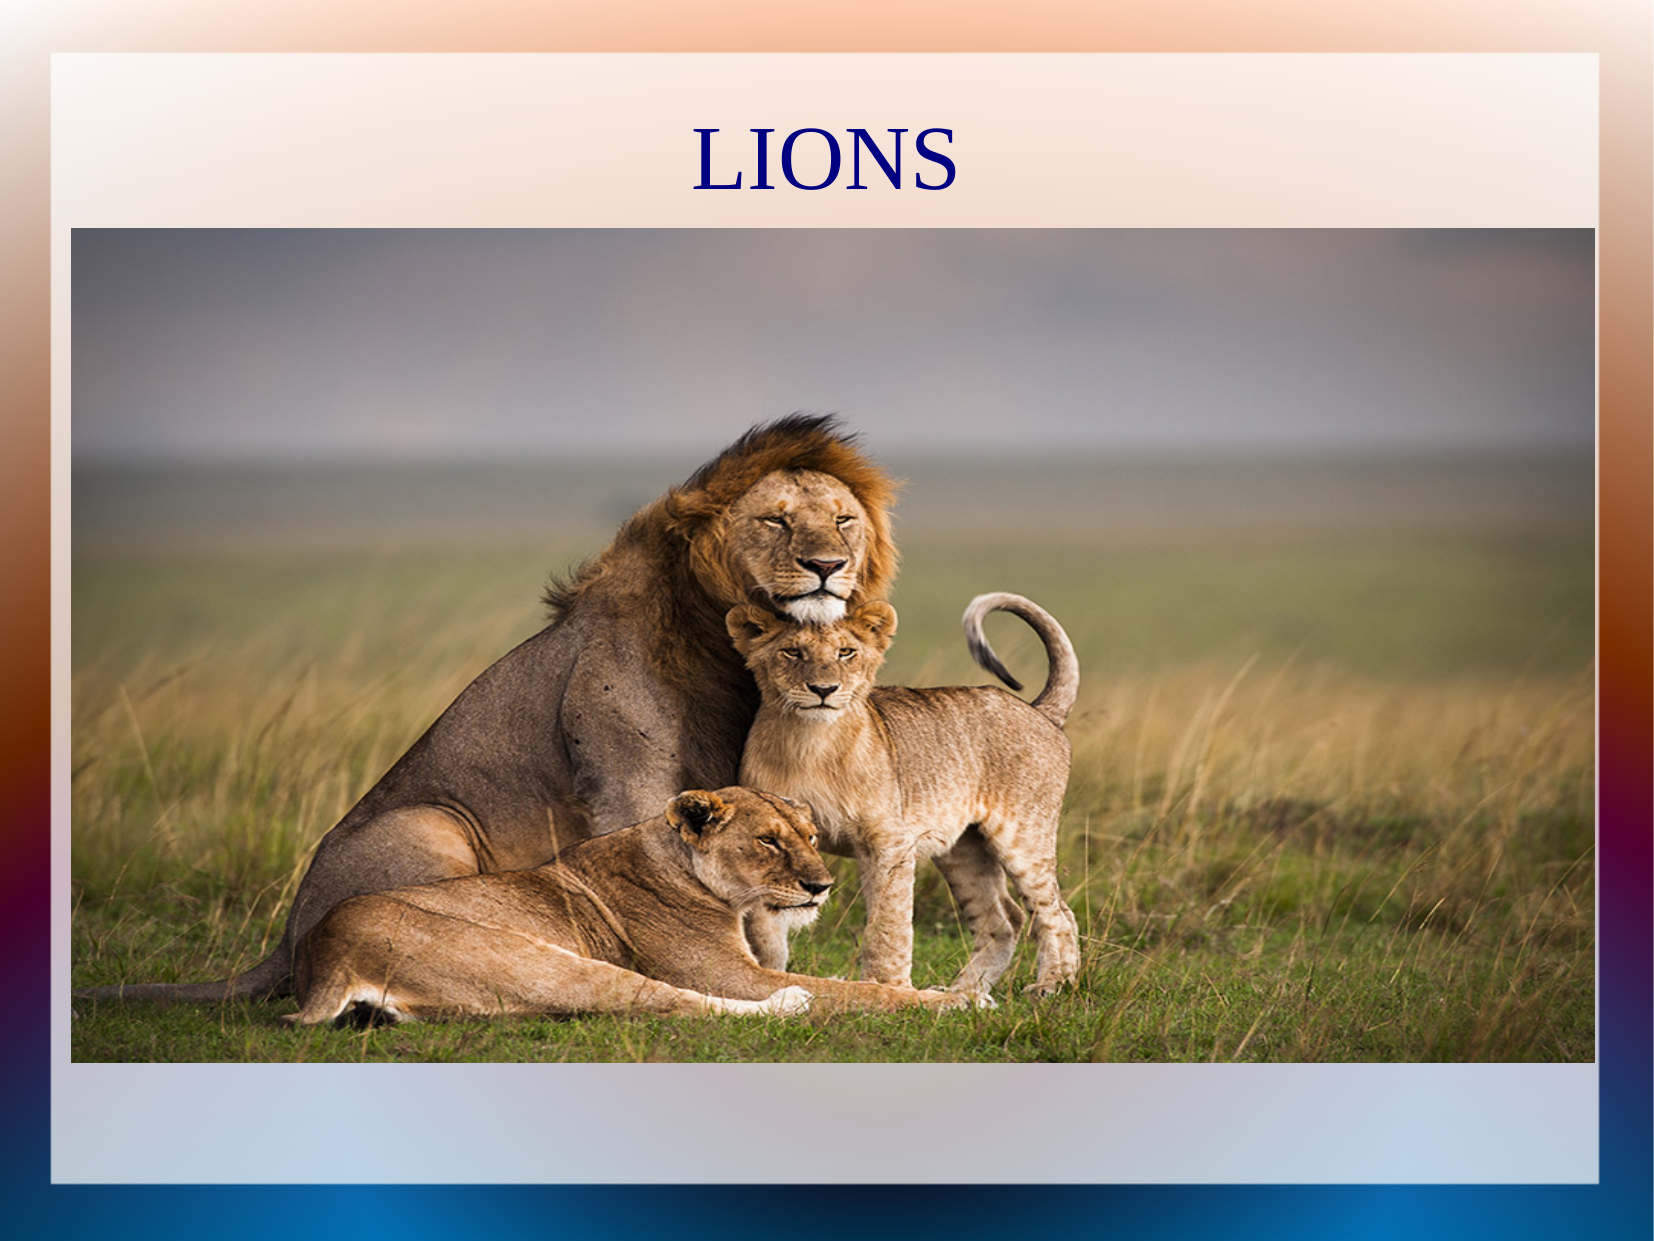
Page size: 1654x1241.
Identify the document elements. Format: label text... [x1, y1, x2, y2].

title LIONS [82, 55, 1571, 228]
picture [0, 0, 1654, 1241]
